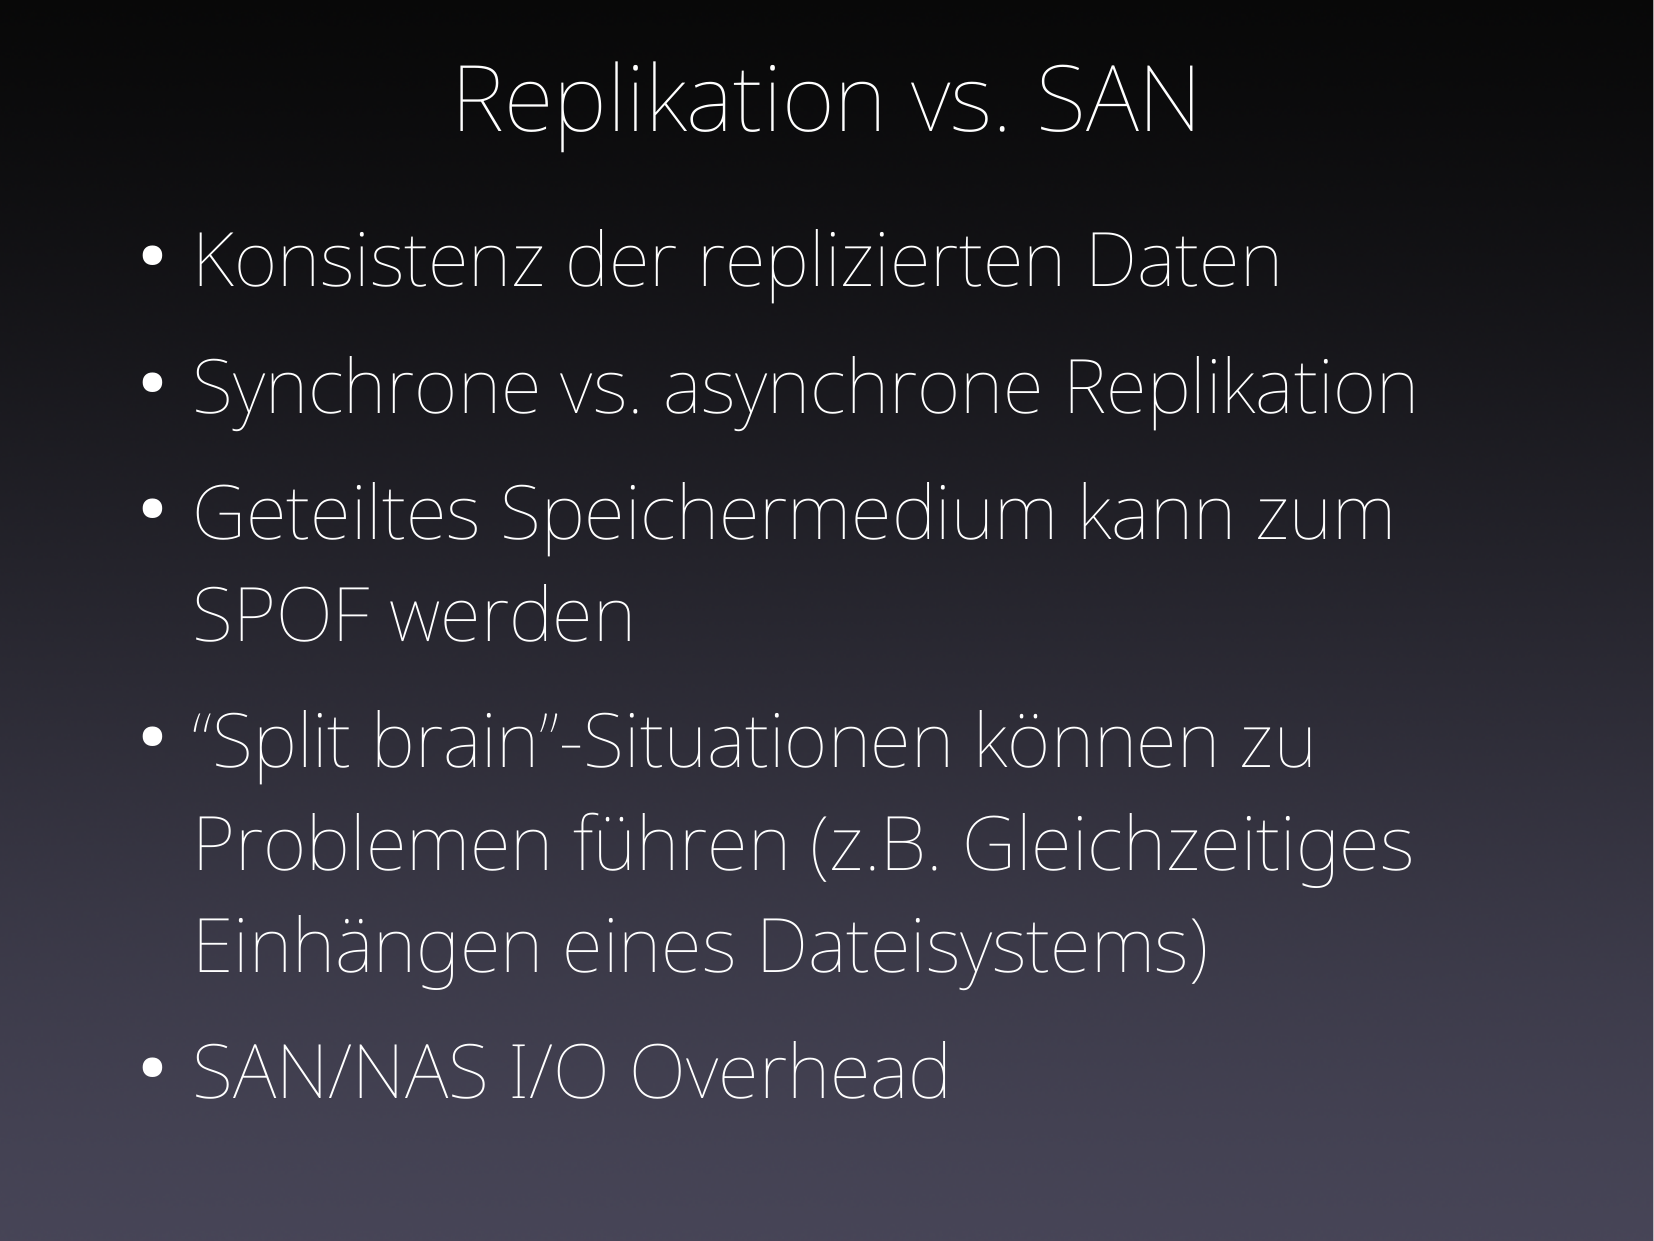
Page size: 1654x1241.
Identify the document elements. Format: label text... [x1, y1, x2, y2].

title Replikation vs. SAN [121, 41, 1534, 150]
picture [0, 0, 1654, 1241]
list Konsistenz der replizierten Daten Synchrone vs. asynchrone Replikation Geteiltes Speichermedium kann zum SPOF werden “Split brain”-Situationen können zu Problemen führen (z.B. Gleichzeitiges Einhängen eines Dateisystems) SAN/NAS I/O Overhead [121, 206, 1534, 1182]
